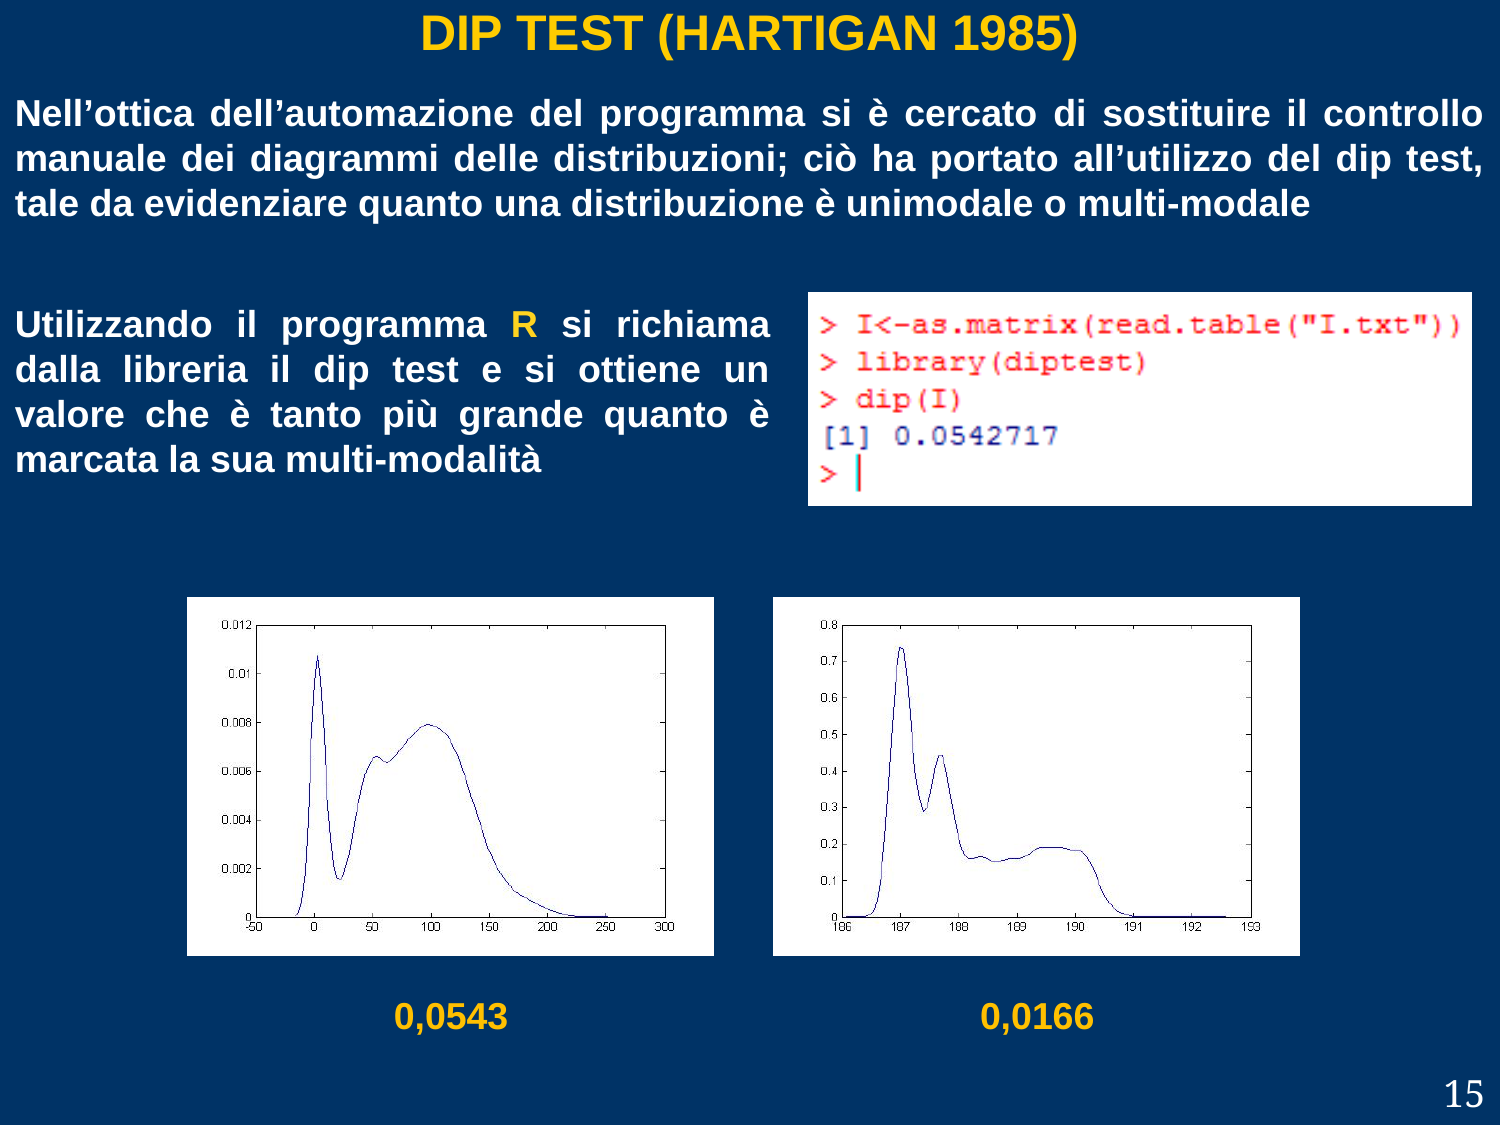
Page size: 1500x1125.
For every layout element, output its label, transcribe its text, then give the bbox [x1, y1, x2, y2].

slide_number <numero> [1149, 1062, 1500, 1125]
text_box 0,0166 [773, 984, 1301, 1045]
picture [187, 597, 714, 956]
picture [773, 597, 1300, 956]
text_box Nell’ottica dell’automazione del programma si è cercato di sostituire il controllo manuale dei diagrammi delle distribuzioni; ciò ha portato all’utilizzo del dip test, tale da evidenziare quanto una distribuzione è unimodale o multi-modale [0, 81, 1500, 232]
text_box DIP TEST (HARTIGAN 1985) [0, 0, 1500, 69]
picture [808, 292, 1472, 506]
text_box Utilizzando il programma R si richiama dalla libreria il dip test e si ottiene un valore che è tanto più grande quanto è marcata la sua multi-modalità [0, 292, 786, 488]
text_box 0,0543 [187, 984, 715, 1045]
